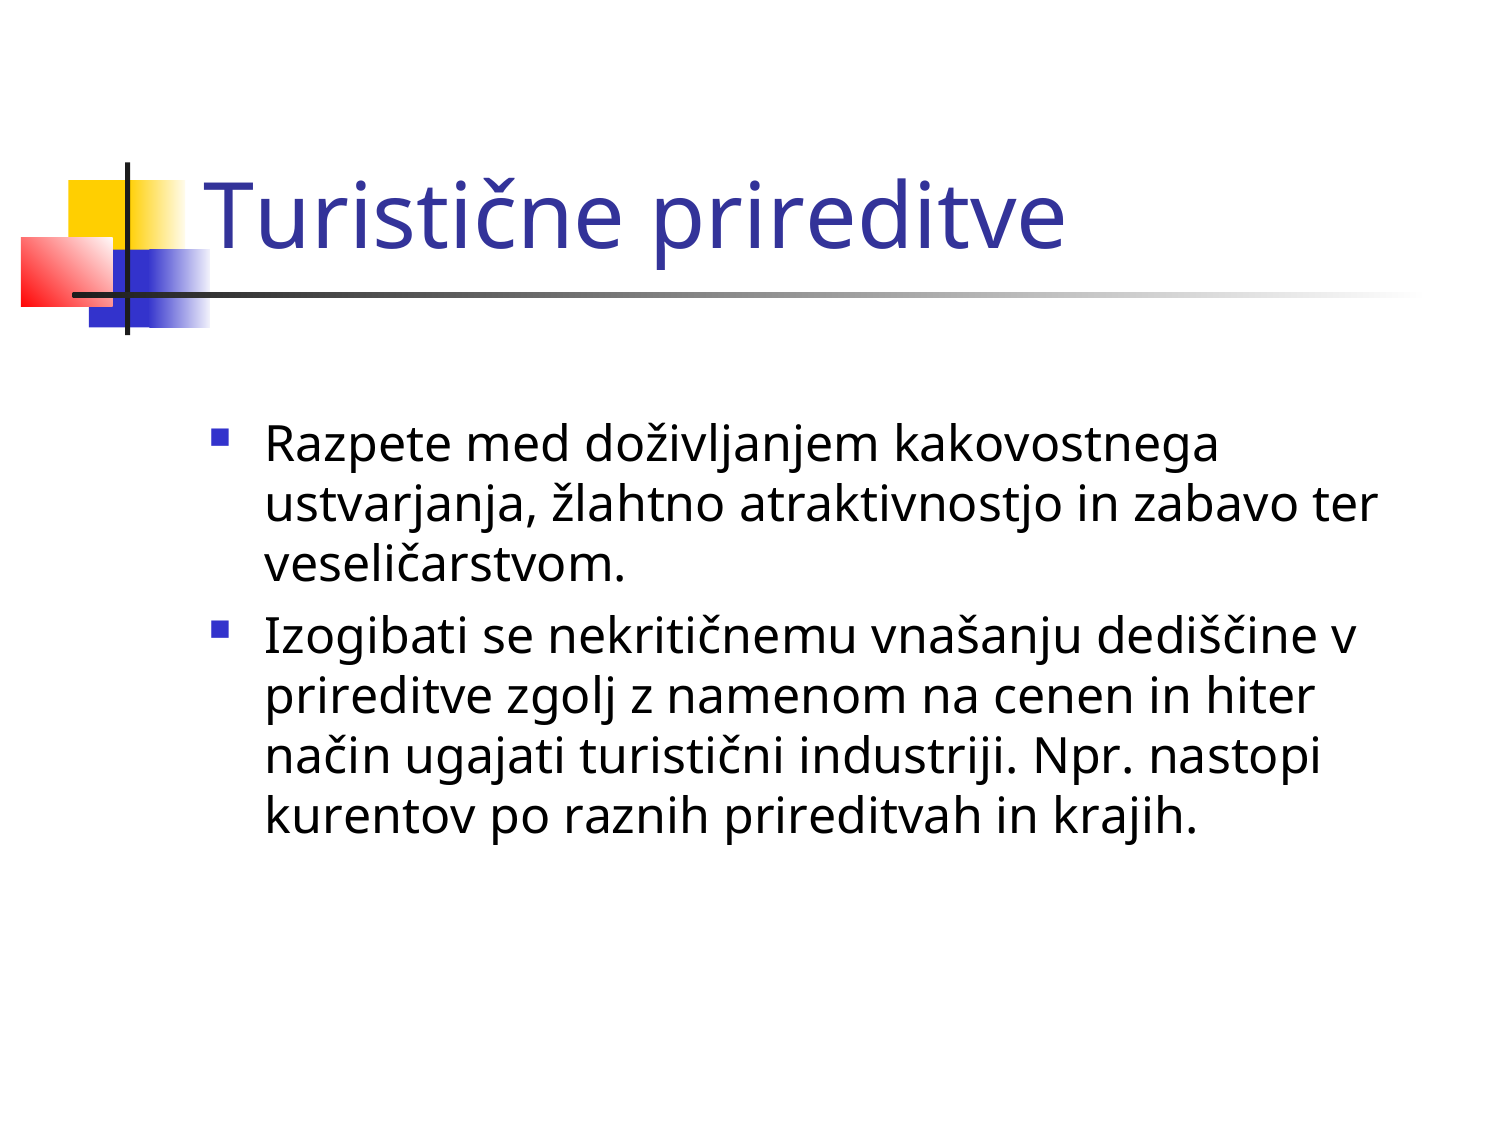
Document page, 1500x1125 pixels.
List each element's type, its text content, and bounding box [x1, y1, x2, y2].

title Turistične prireditve [188, 35, 1468, 276]
list Razpete med doživljanjem kakovostnega ustvarjanja, žlahtno atraktivnostjo in zabavo ter veseličarstvom. Izogibati se nekritičnemu vnašanju dediščine v prireditve zgolj z namenom na cenen in hiter način ugajati turistični industriji. Npr. nastopi kurentov po raznih prireditvah in krajih. [193, 331, 1469, 1007]
